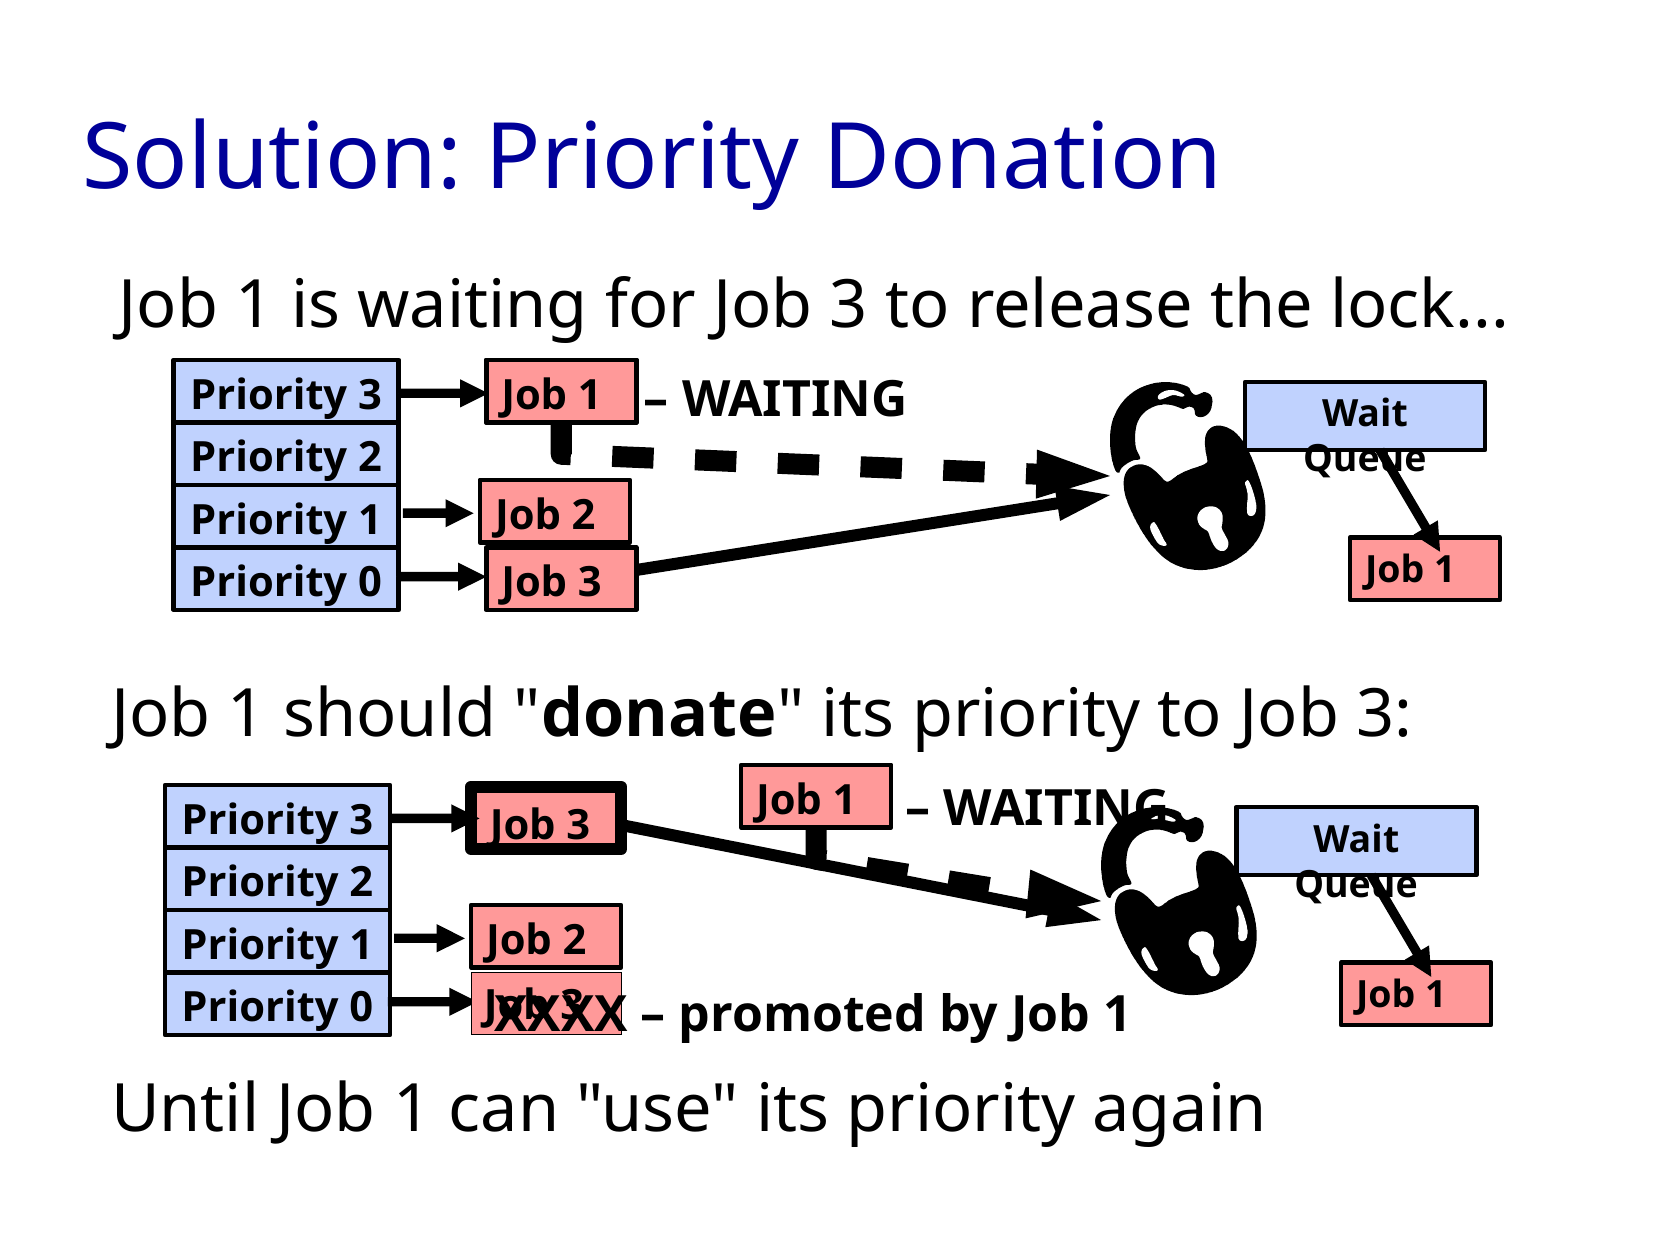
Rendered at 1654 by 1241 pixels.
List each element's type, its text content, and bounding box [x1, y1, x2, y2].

text_box Wait Queue [1236, 807, 1477, 876]
text_box – WAITING [486, 355, 1207, 481]
text_box Job 1 [1349, 537, 1500, 600]
text_box Priority 3 [173, 359, 399, 422]
picture [1110, 382, 1266, 571]
text_box Job 3 [486, 547, 637, 610]
picture [1101, 807, 1257, 996]
text_box Wait Queue [1245, 381, 1486, 450]
text_box Priority 3 [164, 785, 390, 847]
text_box Priority 0 [164, 972, 390, 1035]
text_box Priority 0 [173, 547, 399, 610]
text_box Job 3 [471, 972, 480, 1035]
list Until Job 1 can "use" its priority again [75, 1065, 1586, 1161]
text_box Job 1 [741, 764, 892, 828]
text_box Priority 2 [164, 847, 390, 909]
text_box Priority 2 [173, 422, 399, 484]
title Solution: Priority Donation [82, 49, 1571, 256]
text_box XXXX – promoted by Job 1 [480, 970, 1201, 1096]
list Job 1 is waiting for Job 3 to release the lock... [82, 256, 1594, 398]
text_box Job 2 [479, 479, 630, 543]
text_box Job 3 [471, 786, 622, 850]
text_box [1371, 875, 1432, 977]
text_box Job 2 [471, 905, 622, 968]
text_box Priority 1 [164, 909, 390, 972]
text_box Priority 1 [173, 484, 399, 547]
text_box [1380, 450, 1441, 552]
text_box Job 1 [1341, 962, 1492, 1026]
text_box – WAITING [891, 765, 1185, 835]
list Job 1 should "donate" its priority to Job 3: [75, 669, 1586, 766]
